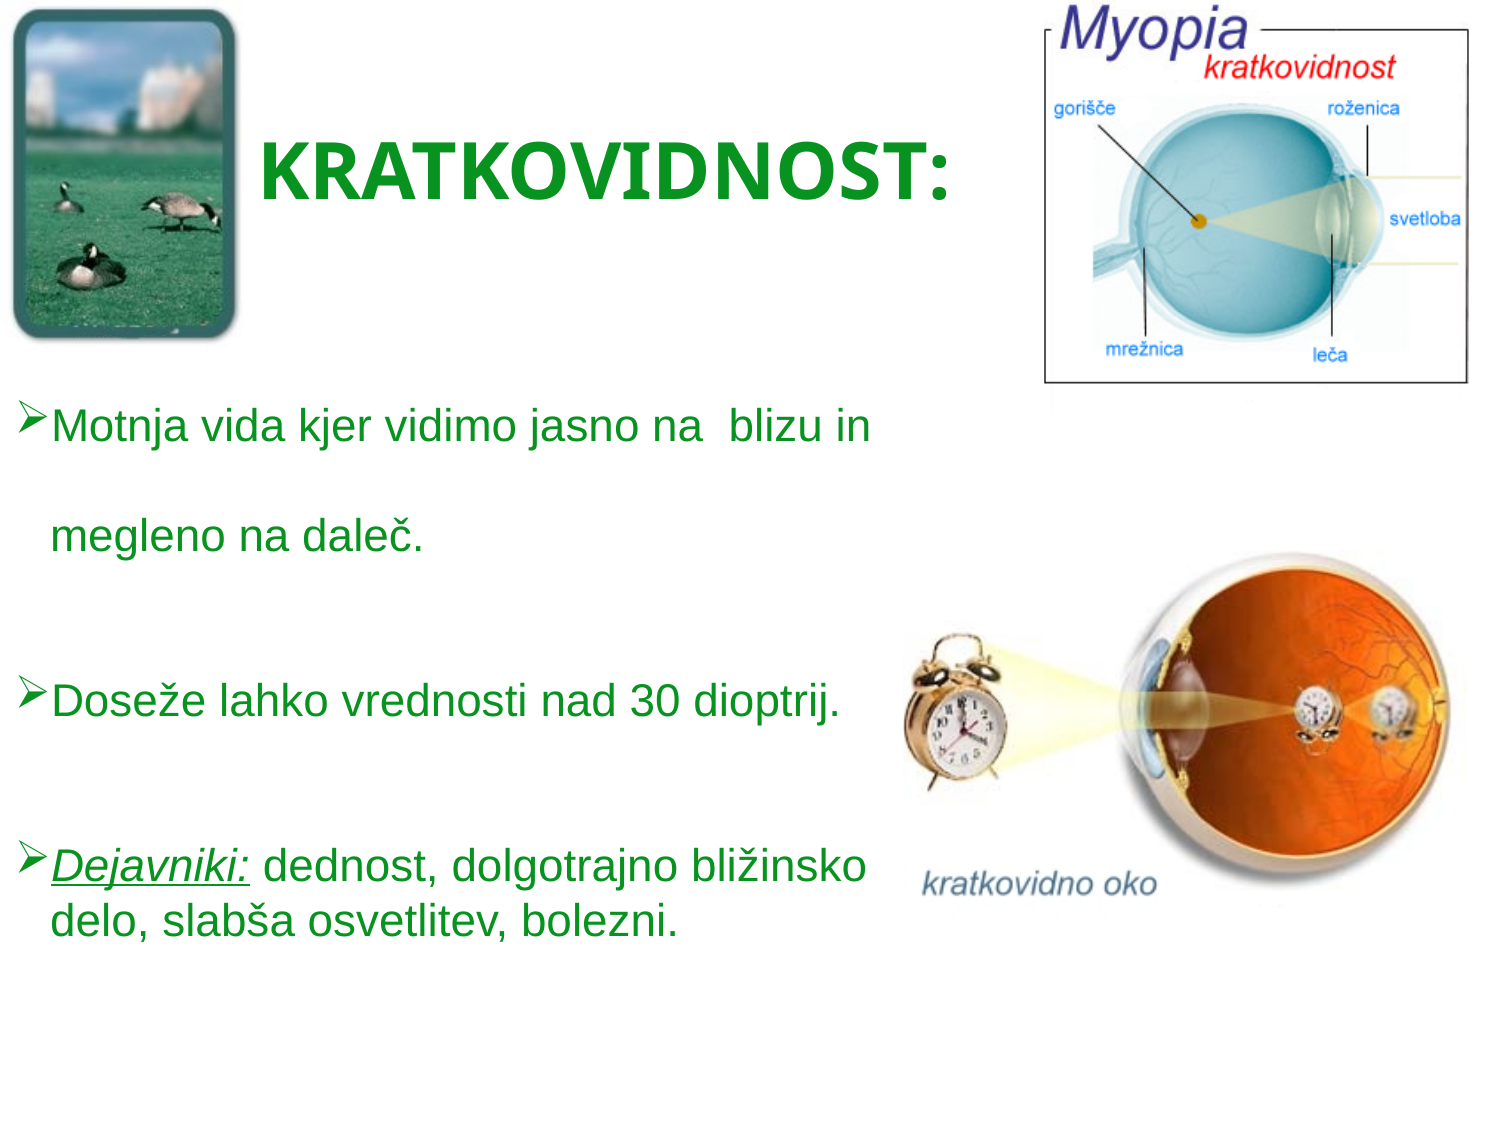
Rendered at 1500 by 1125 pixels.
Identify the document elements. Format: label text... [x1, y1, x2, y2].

title KRATKOVIDNOST: [250, 42, 1033, 294]
picture [916, 550, 1467, 937]
text_box Motnja vida kjer vidimo jasno na blizu in megleno na daleč. Doseže lahko vrednosti nad 30 dioptrij. Dejavniki: dednost, dolgotrajno bližinsko delo, slabša osvetlitev, bolezni. [0, 388, 916, 1008]
picture [0, 0, 250, 350]
picture [1033, 0, 1500, 414]
